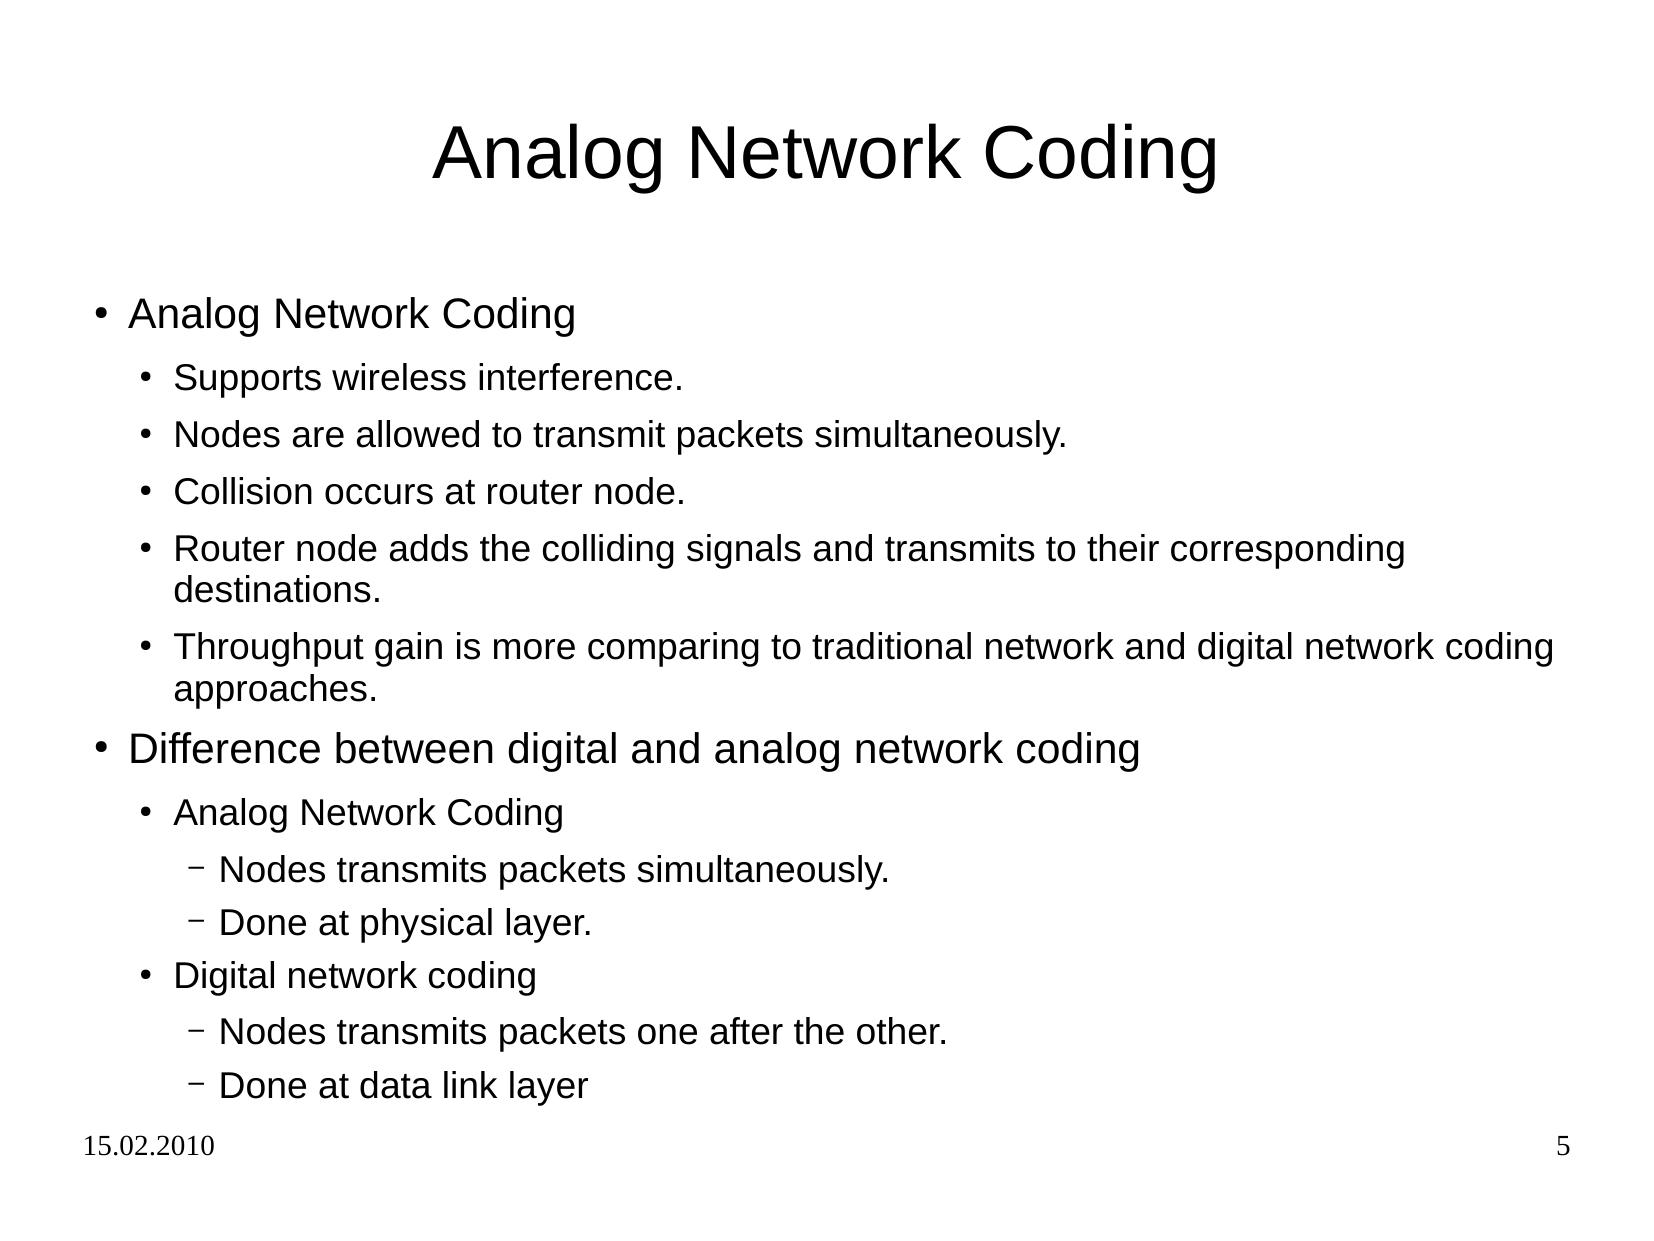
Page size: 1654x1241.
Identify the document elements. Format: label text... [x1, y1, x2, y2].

title Analog Network Coding [82, 56, 1571, 250]
list Analog Network Coding Supports wireless interference. Nodes are allowed to transmit packets simultaneously. Collision occurs at router node. Router node adds the colliding signals and transmits to their corresponding destinations. Throughput gain is more comparing to traditional network and digital network coding approaches. Difference between digital and analog network coding Analog Network Coding Nodes transmits packets simultaneously. Done at physical layer. Digital network coding Nodes transmits packets one after the other. Done at data link layer [82, 290, 1571, 1109]
